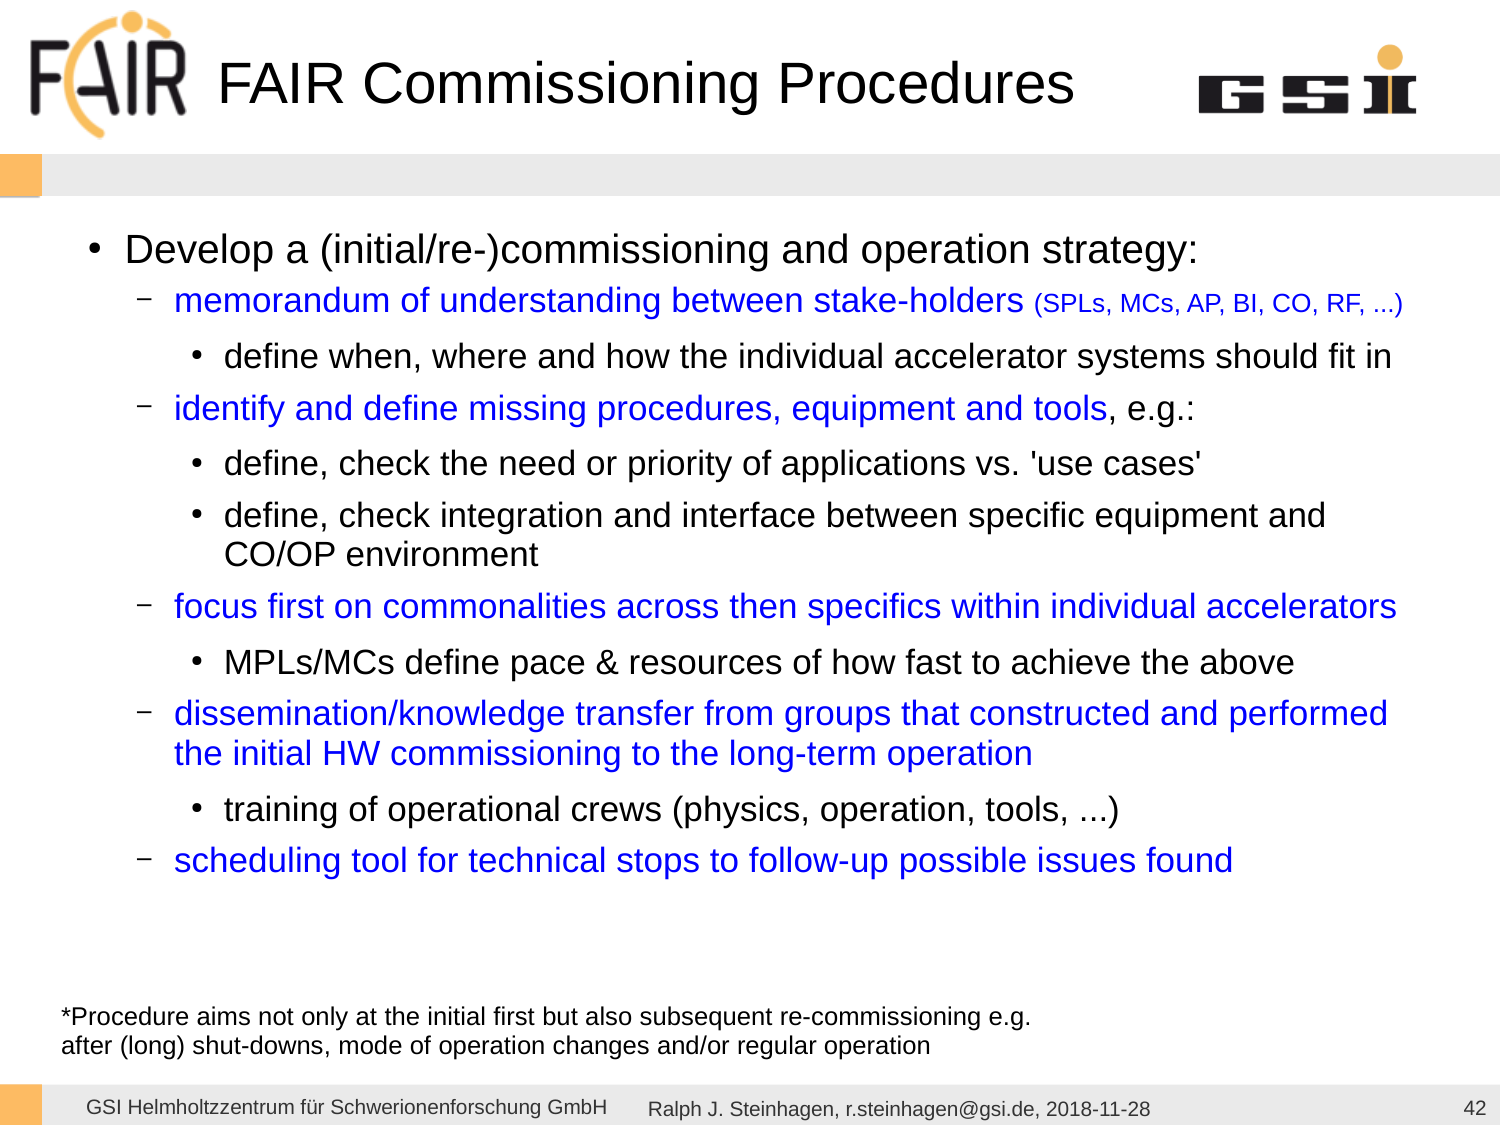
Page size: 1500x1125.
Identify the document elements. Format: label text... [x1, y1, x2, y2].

text_box *Procedure aims not only at the initial first but also subsequent re-commissioning e.g. after (long) shut-downs, mode of operation changes and/or regular operation [61, 1002, 1034, 1080]
picture [30, 9, 187, 141]
title FAIR Commissioning Procedures [217, 20, 1180, 147]
list Develop a (initial/re-)commissioning and operation strategy: memorandum of understanding between stake-holders (SPLs, MCs, AP, BI, CO, RF, ...) define when, where and how the individual accelerator systems should fit in identify and define missing procedures, equipment and tools, e.g.: define, check the need or priority of applications vs. 'use cases' define, check integration and interface between specific equipment and CO/OP environment focus first on commonalities across then specifics within individual accelerators MPLs/MCs define pace & resources of how fast to achieve the above dissemination/knowledge transfer from groups that constructed and performed the initial HW commissioning to the long-term operation training of operational crews (physics, operation, tools, ...) scheduling tool for technical stops to follow-up possible issues found [75, 226, 1425, 961]
picture [1197, 42, 1419, 117]
